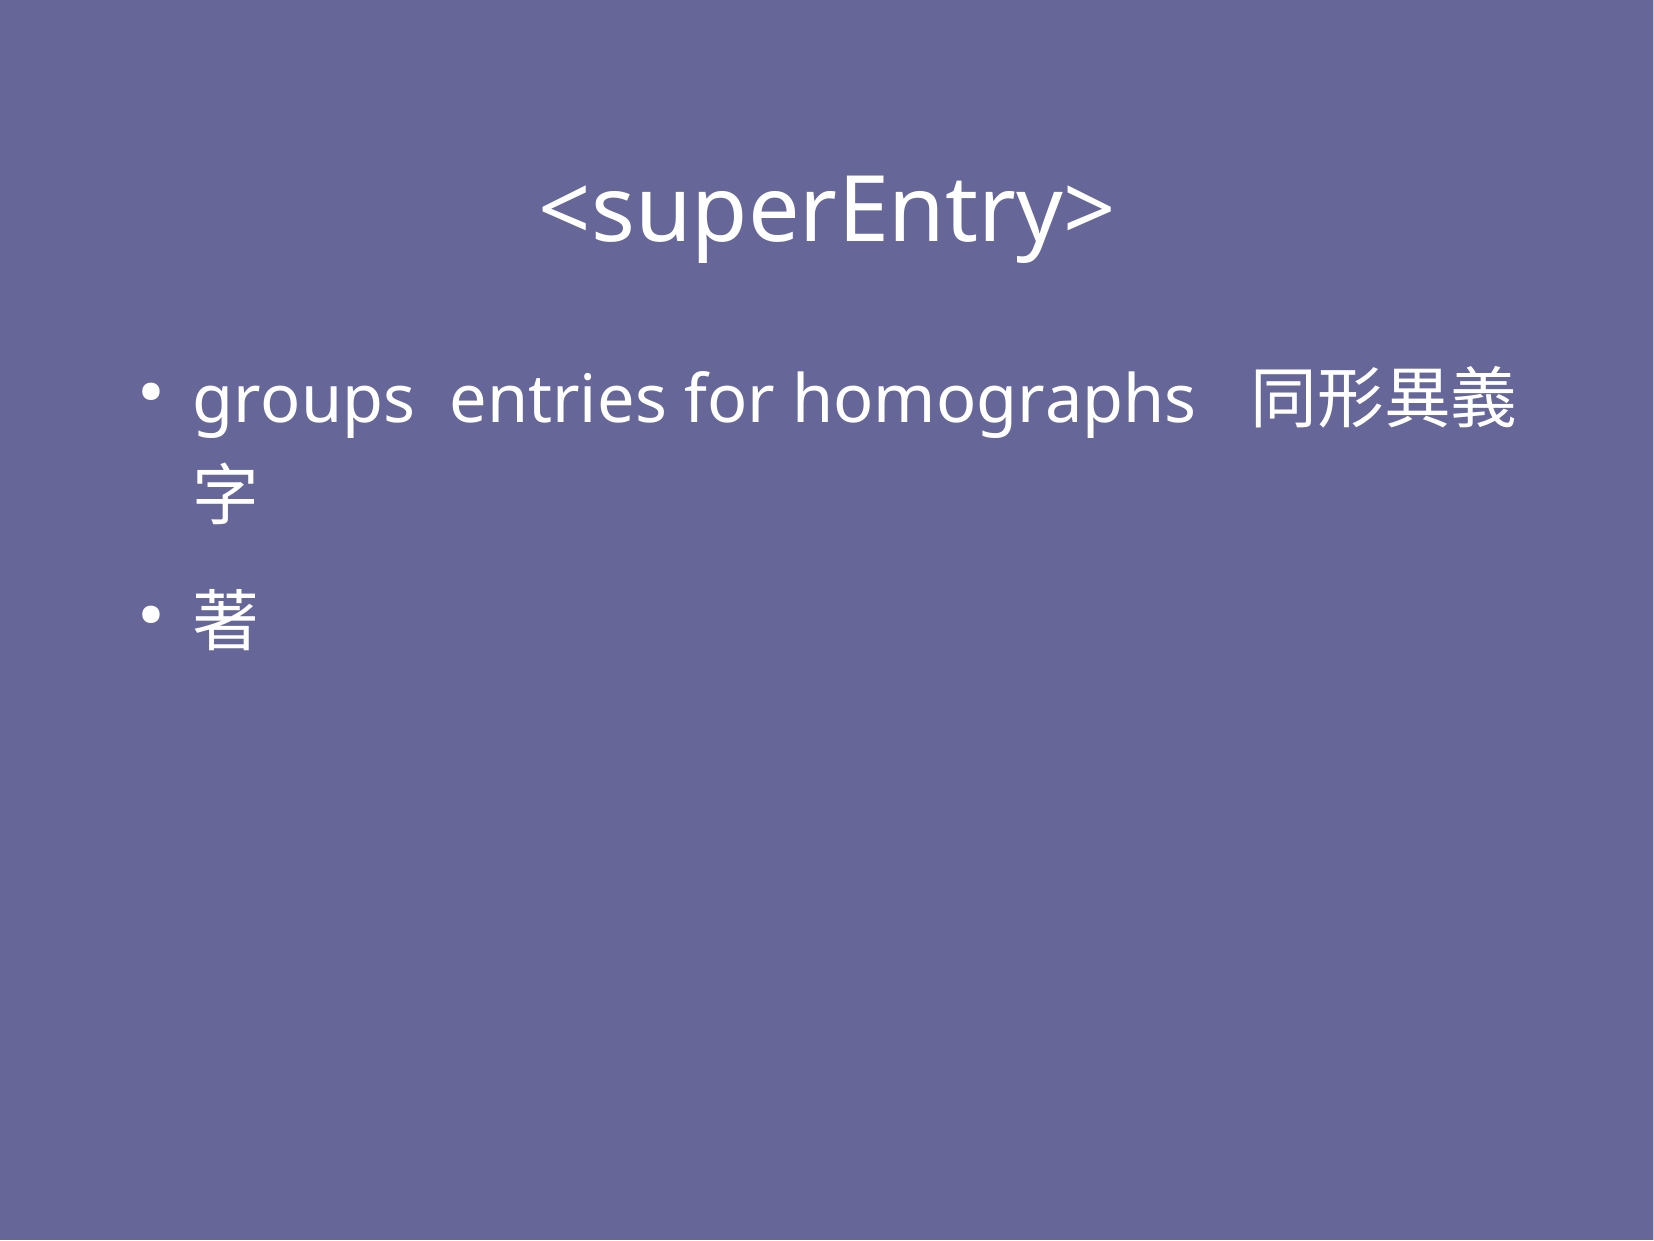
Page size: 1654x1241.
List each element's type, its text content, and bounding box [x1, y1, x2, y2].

title <superEntry> [121, 110, 1534, 303]
list groups entries for homographs 同形異義字 著 [121, 344, 1534, 1112]
